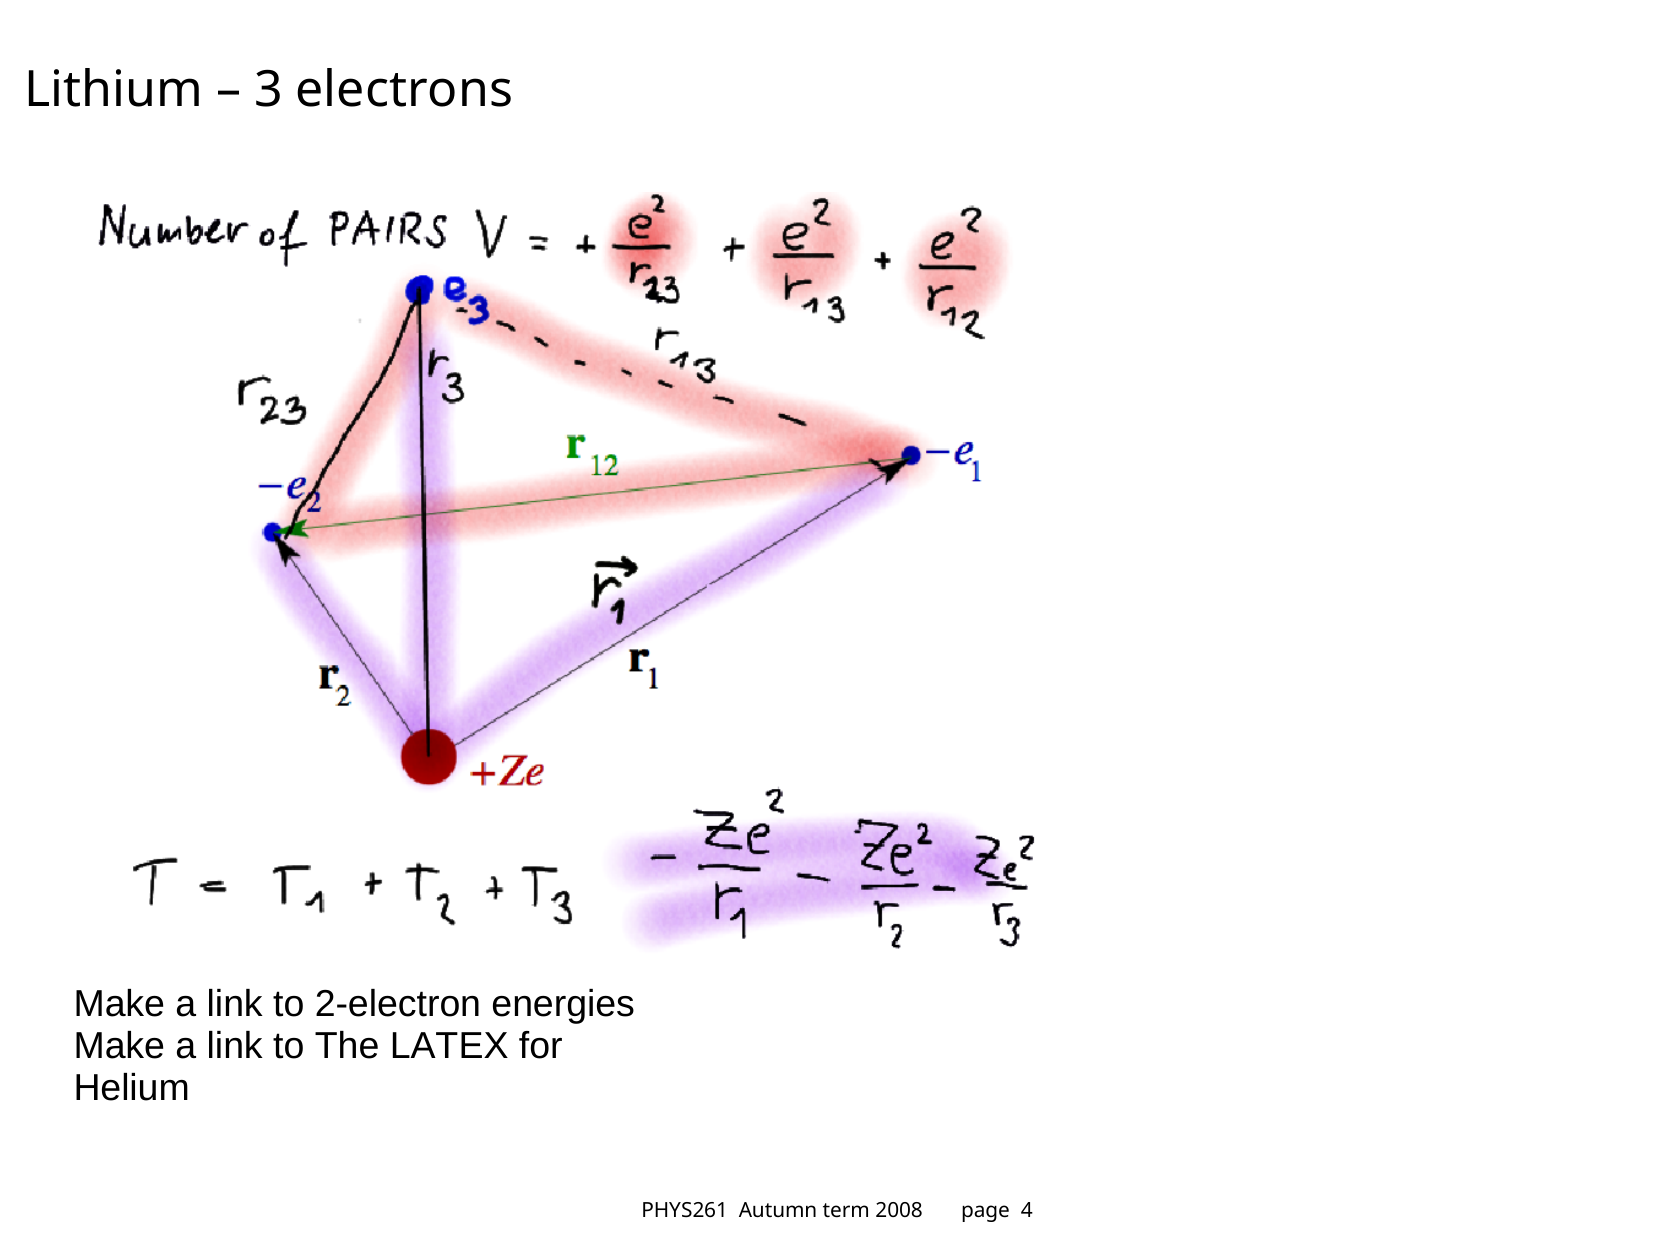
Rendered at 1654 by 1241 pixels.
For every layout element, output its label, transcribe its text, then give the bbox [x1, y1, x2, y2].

text_box Lithium – 3 electrons [9, 45, 1144, 130]
text_box Make a link to 2-electron energies Make a link to The LATEX for Helium [58, 975, 702, 1077]
picture [61, 192, 1039, 956]
